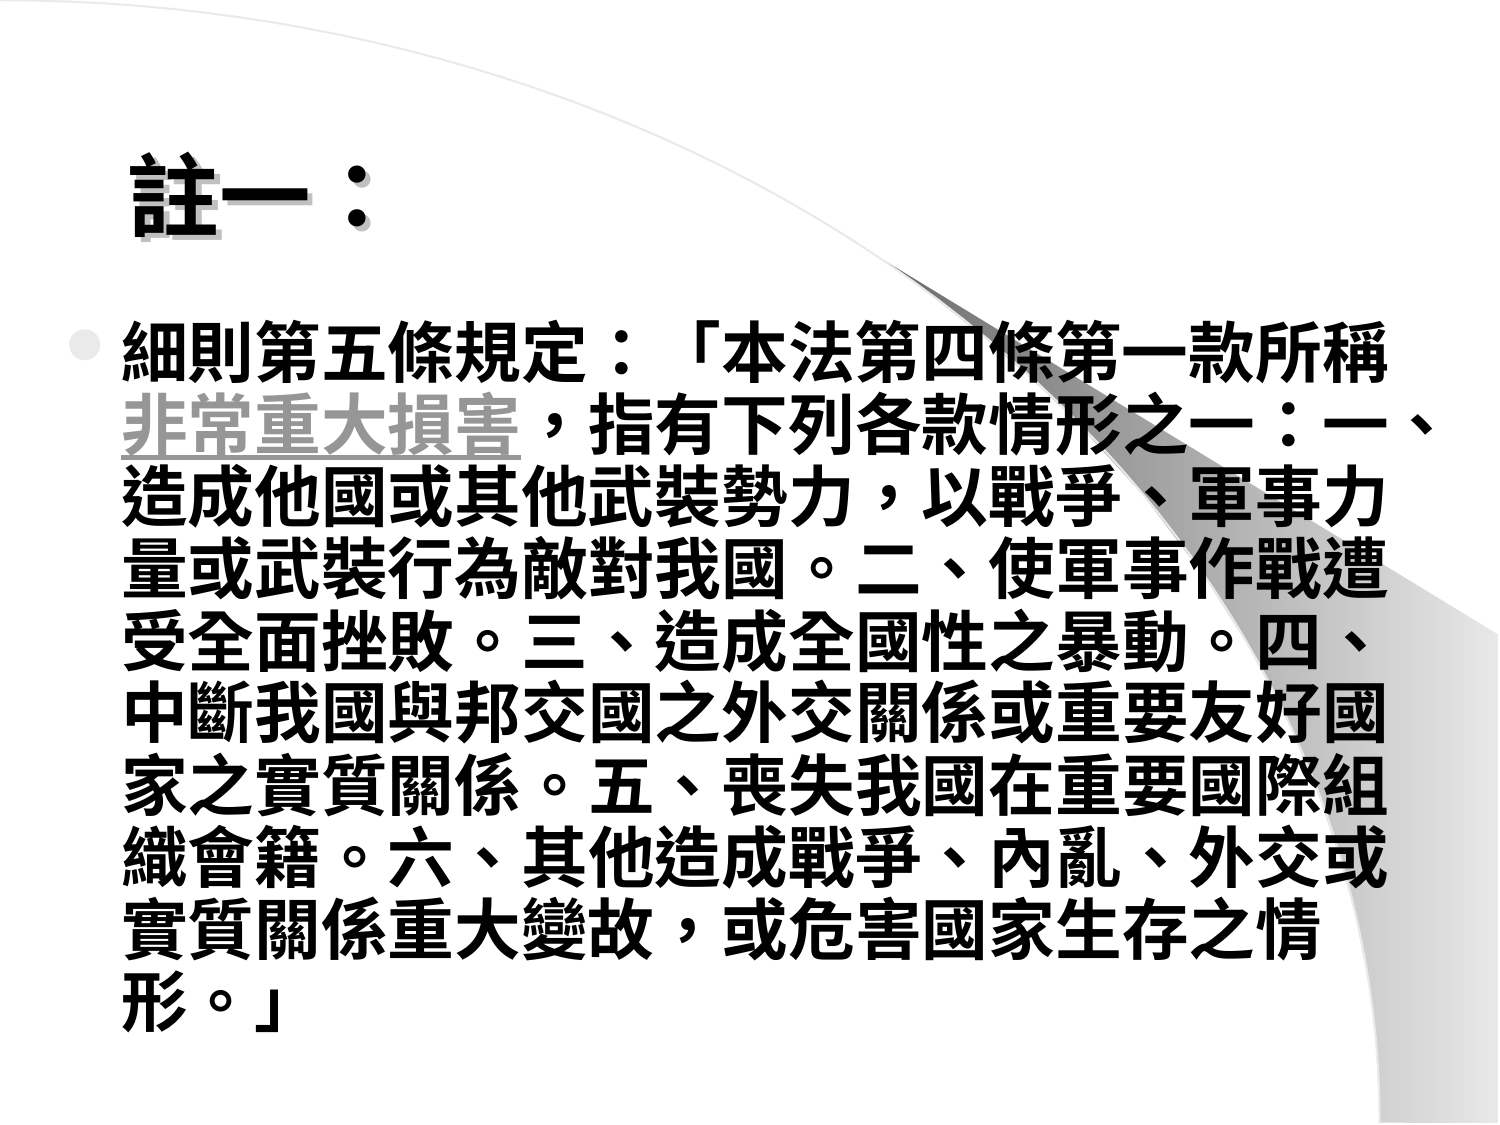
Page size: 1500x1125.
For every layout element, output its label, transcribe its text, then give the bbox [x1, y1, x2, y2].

title 註一： [112, 99, 1388, 288]
list 細則第五條規定：「本法第四條第一款所稱非常重大損害，指有下列各款情形之一：一、造成他國或其他武裝勢力，以戰爭、軍事力量或武裝行為敵對我國。二、使軍事作戰遭受全面挫敗。三、造成全國性之暴動。四、中斷我國與邦交國之外交關係或重要友好國家之實質關係。五、喪失我國在重要國際組織會籍。六、其他造成戰爭、內亂、外交或實質關係重大變故，或危害國家生存之情形。」 [50, 312, 1450, 1075]
